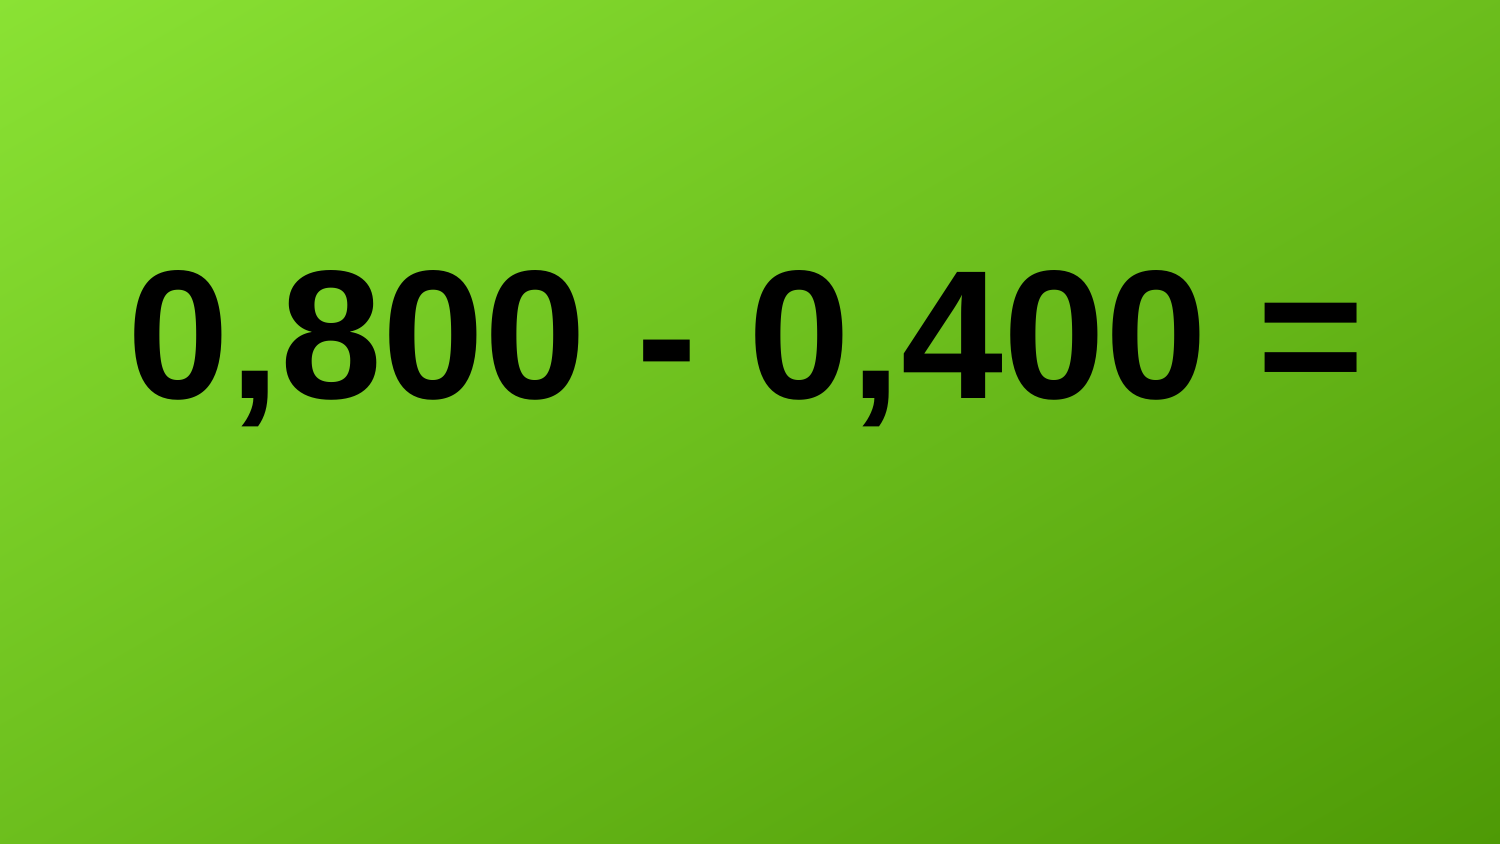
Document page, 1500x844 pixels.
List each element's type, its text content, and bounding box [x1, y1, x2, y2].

title 0,800 - 0,400 = [112, 259, 1388, 450]
